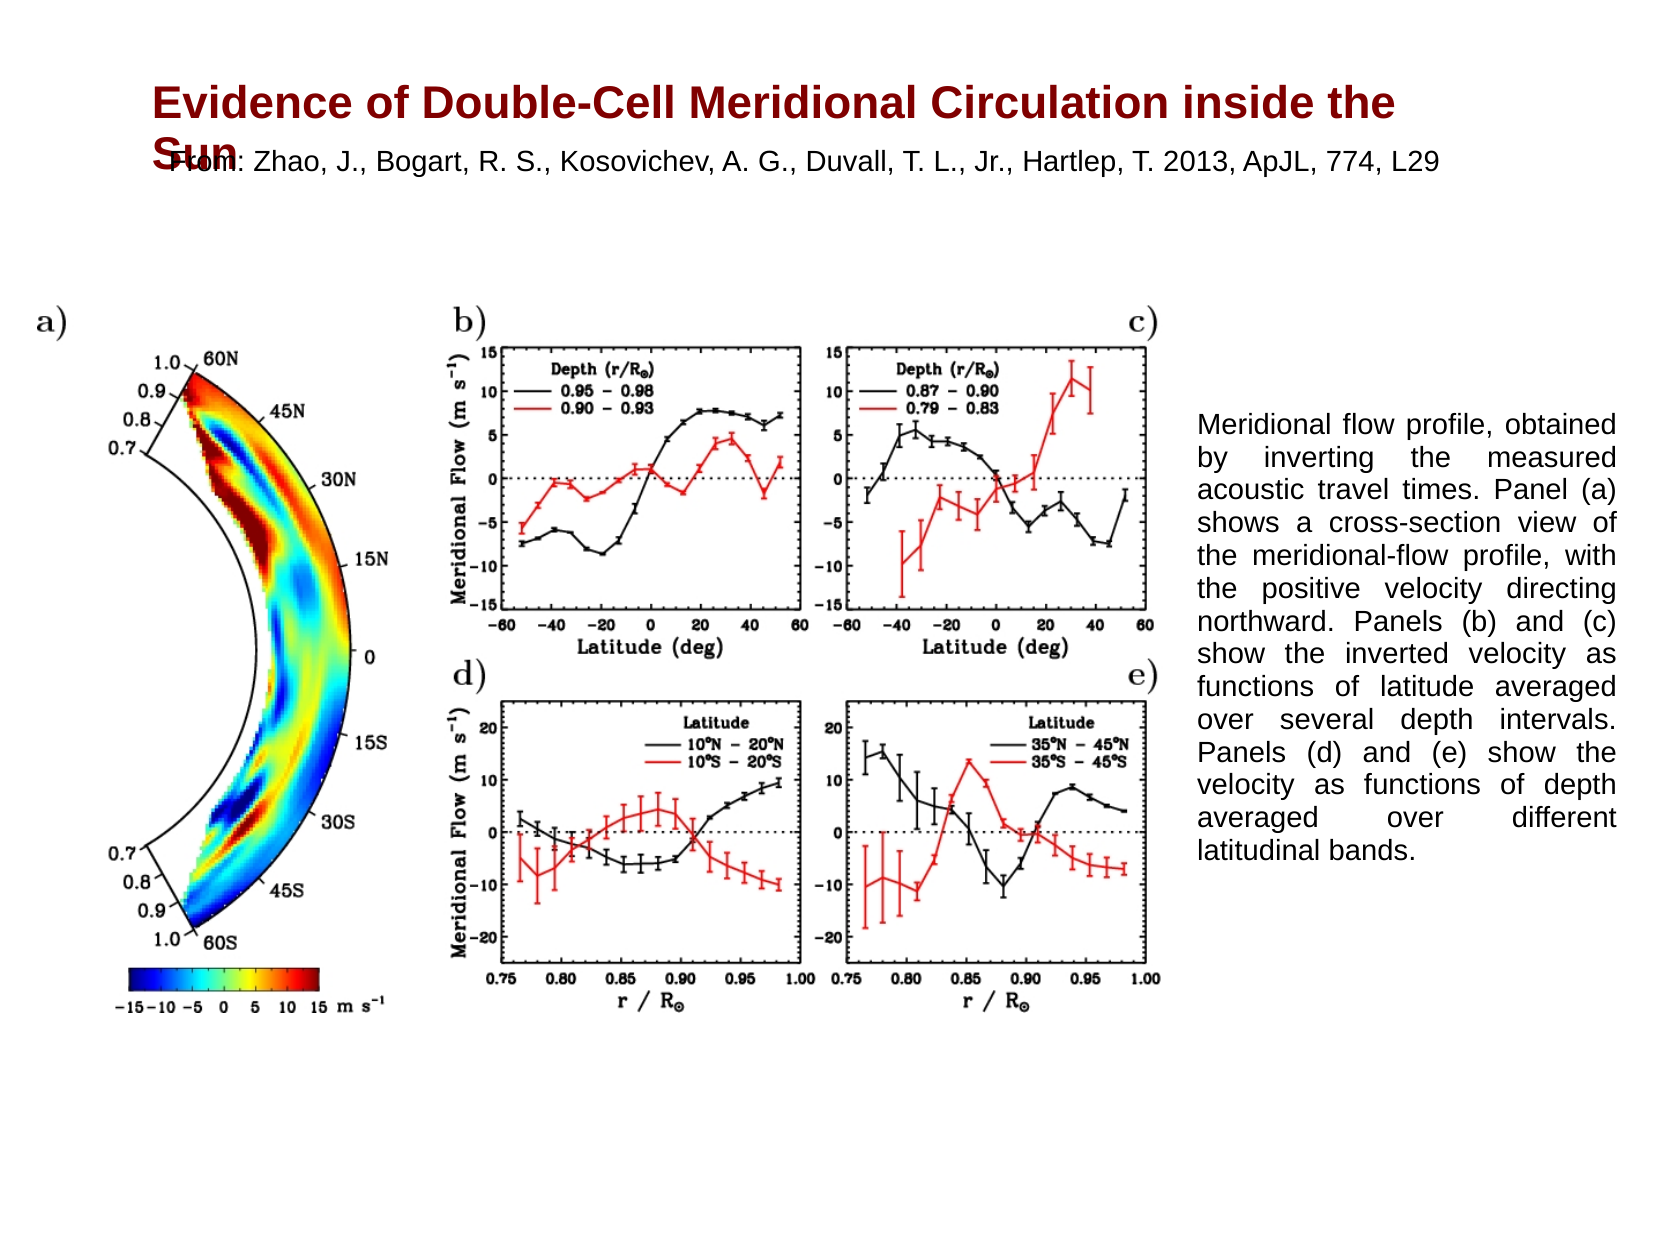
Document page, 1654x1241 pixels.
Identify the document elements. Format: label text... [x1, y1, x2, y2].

text_box From: Zhao, J., Bogart, R. S., Kosovichev, A. G., Duvall, T. L., Jr., Hartlep, T. 2013, ApJL, 774, L29 [154, 137, 1505, 186]
picture [37, 302, 1163, 1013]
text_box Meridional flow profile, obtained by inverting the measured acoustic travel times. Panel (a) shows a cross-section view of the meridional-flow profile, with the positive velocity directing northward. Panels (b) and (c) show the inverted velocity as functions of latitude averaged over several depth intervals. Panels (d) and (e) show the velocity as functions of depth averaged over different latitudinal bands. [1182, 400, 1633, 963]
text_box Evidence of Double-Cell Meridional Circulation inside the Sun [137, 69, 1486, 184]
